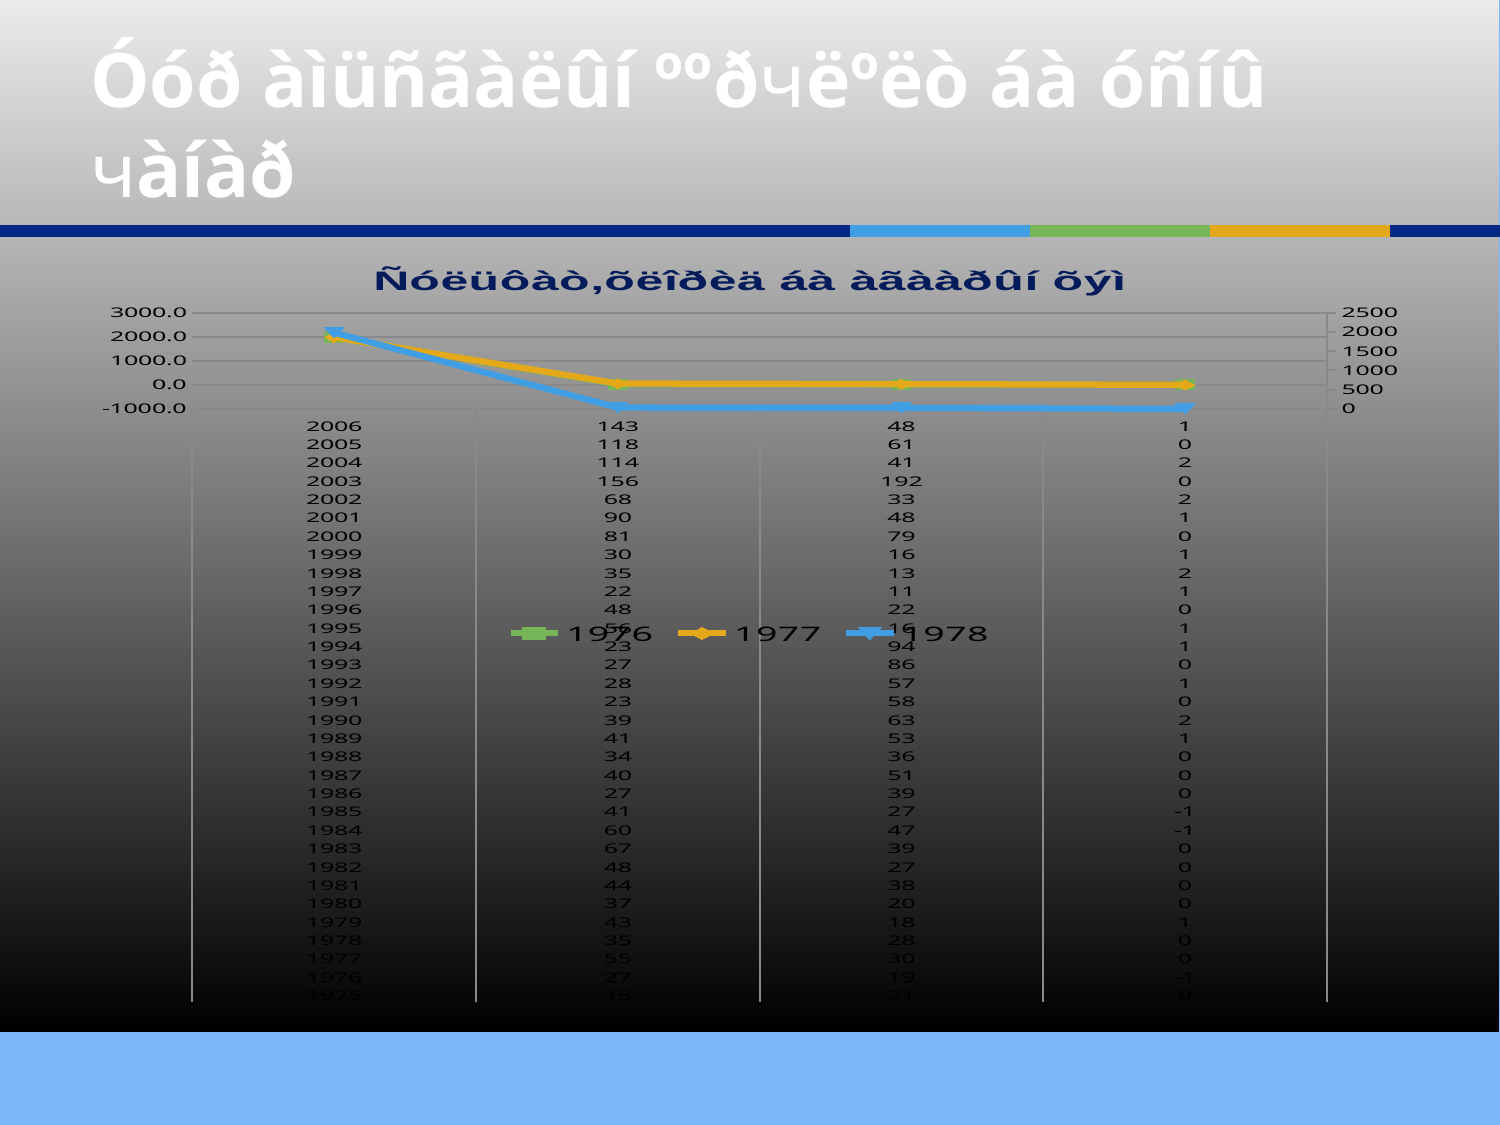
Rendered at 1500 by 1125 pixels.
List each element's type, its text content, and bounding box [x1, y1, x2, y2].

title Óóð àìüñãàëûí ººðчëºëò áà óñíû чàíàð [75, 24, 1426, 213]
chart [75, 246, 1426, 1005]
